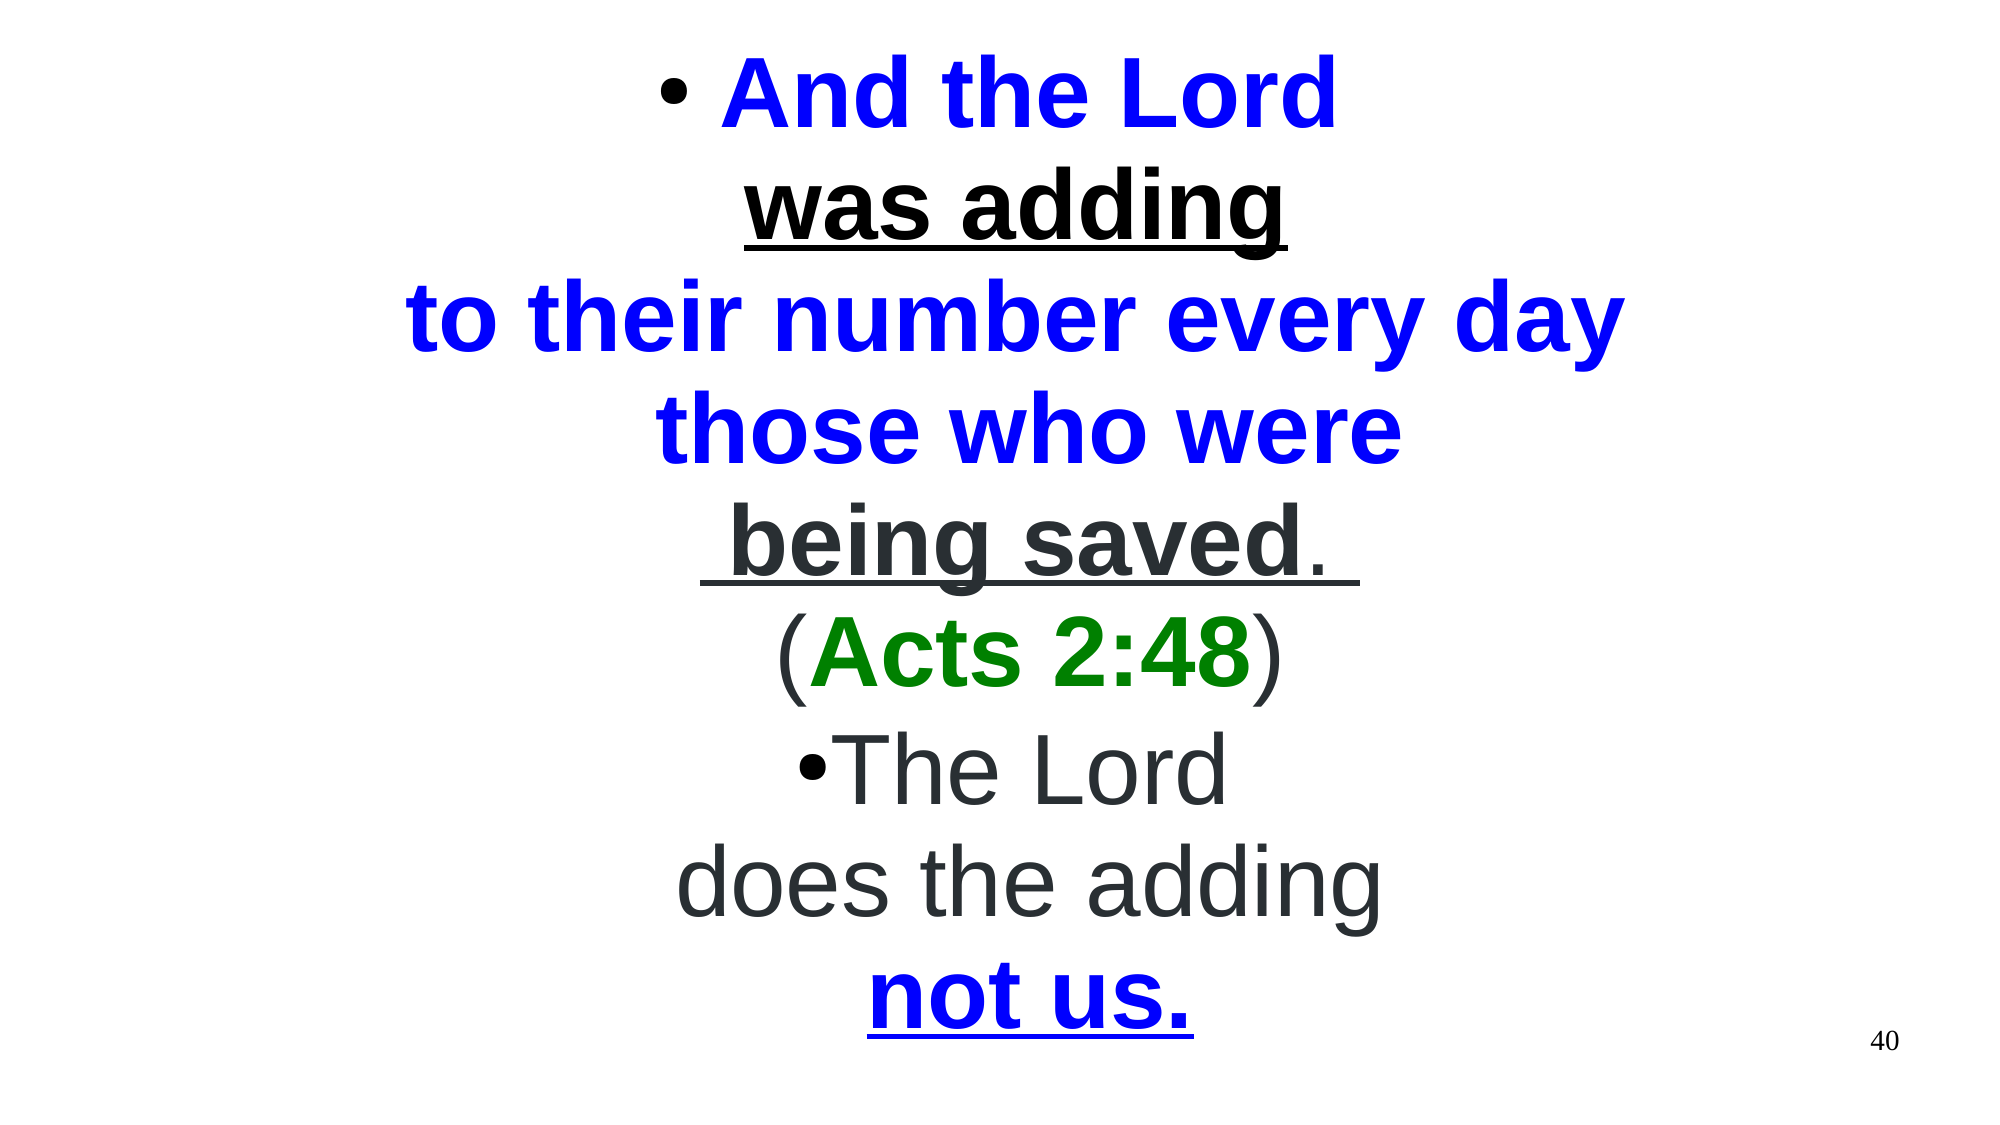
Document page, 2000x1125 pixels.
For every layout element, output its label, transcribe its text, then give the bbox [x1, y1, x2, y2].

list And the Lord was adding to their number every day those who were being saved. (Acts 2:48) The Lord does the adding not us. [37, 37, 1988, 1088]
